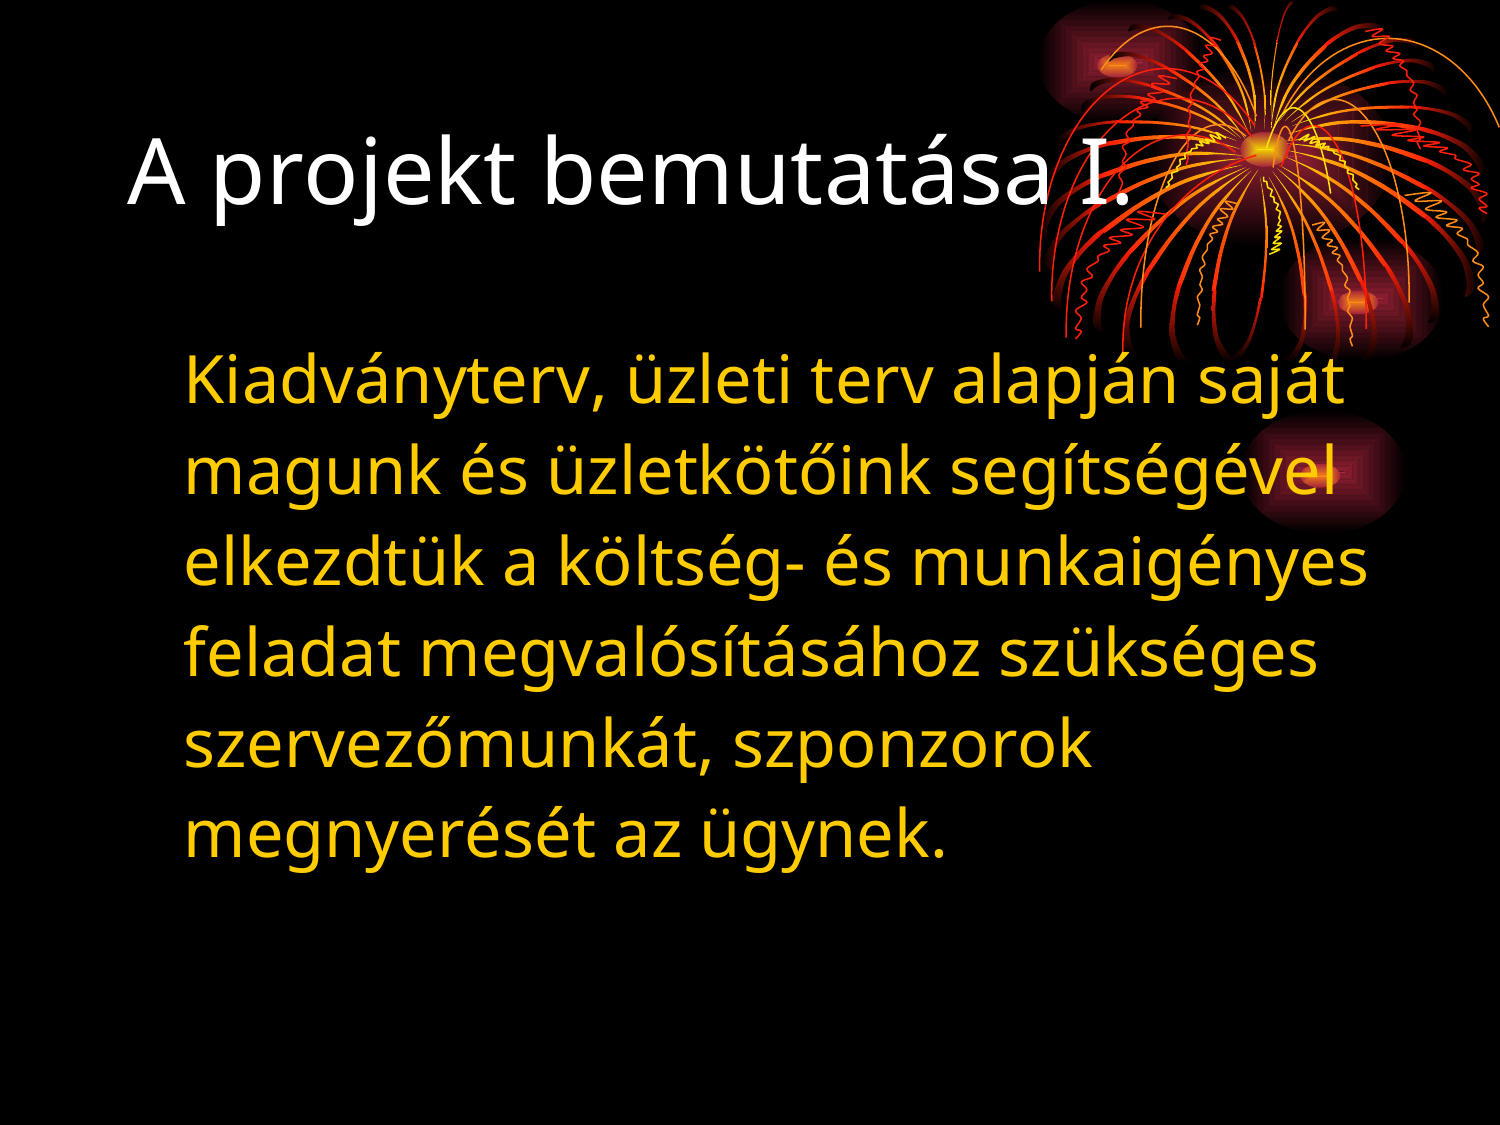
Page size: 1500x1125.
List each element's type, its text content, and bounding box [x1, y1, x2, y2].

title A projekt bemutatása I. [112, 49, 1388, 290]
list Kiadványterv, üzleti terv alapján saját magunk és üzletkötőink segítségével elkezdtük a költség- és munkaigényes feladat megvalósításához szükséges szervezőmunkát, szponzorok megnyerését az ügynek. [112, 324, 1388, 1095]
